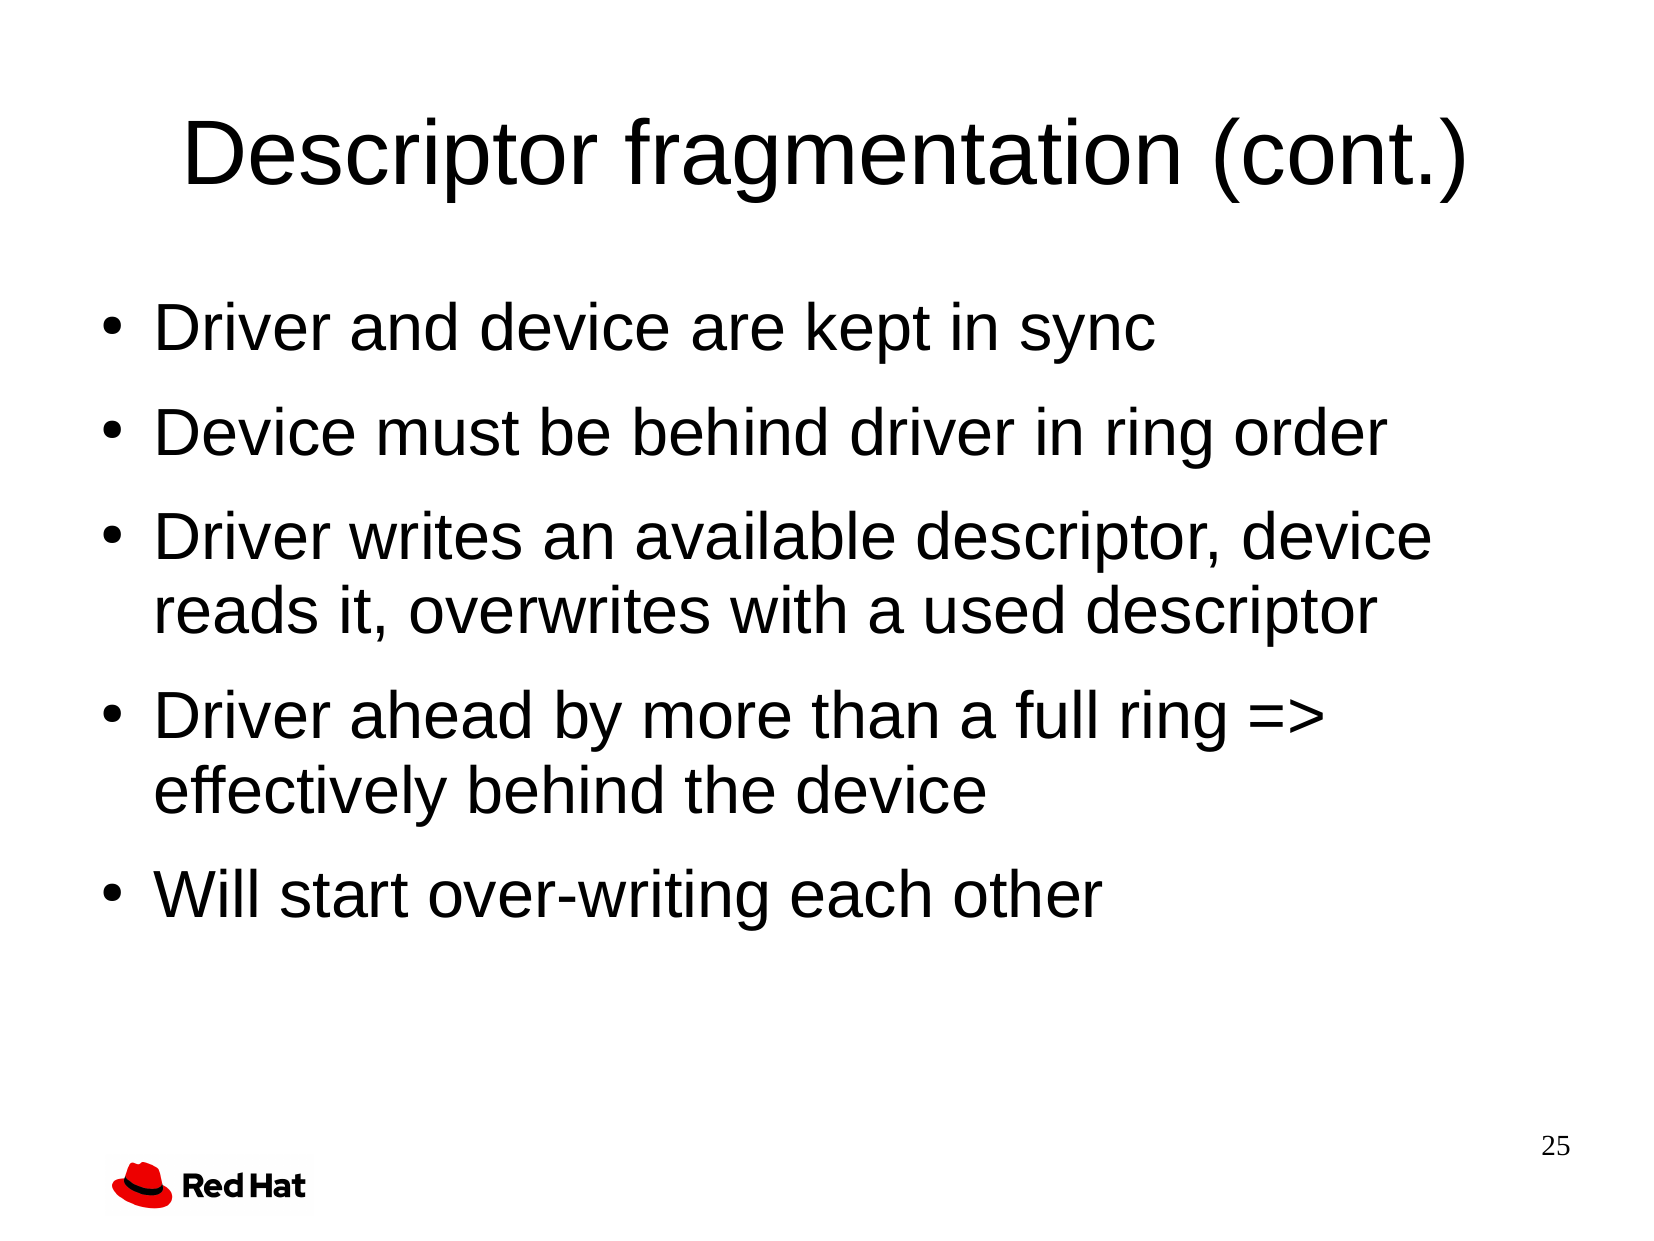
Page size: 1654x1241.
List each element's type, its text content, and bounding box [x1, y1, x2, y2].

picture [105, 1154, 314, 1216]
title Descriptor fragmentation (cont.) [82, 49, 1571, 257]
list Driver and device are kept in sync Device must be behind driver in ring order Driver writes an available descriptor, device reads it, overwrites with a used descriptor Driver ahead by more than a full ring => effectively behind the device Will start over-writing each other [82, 290, 1571, 1010]
